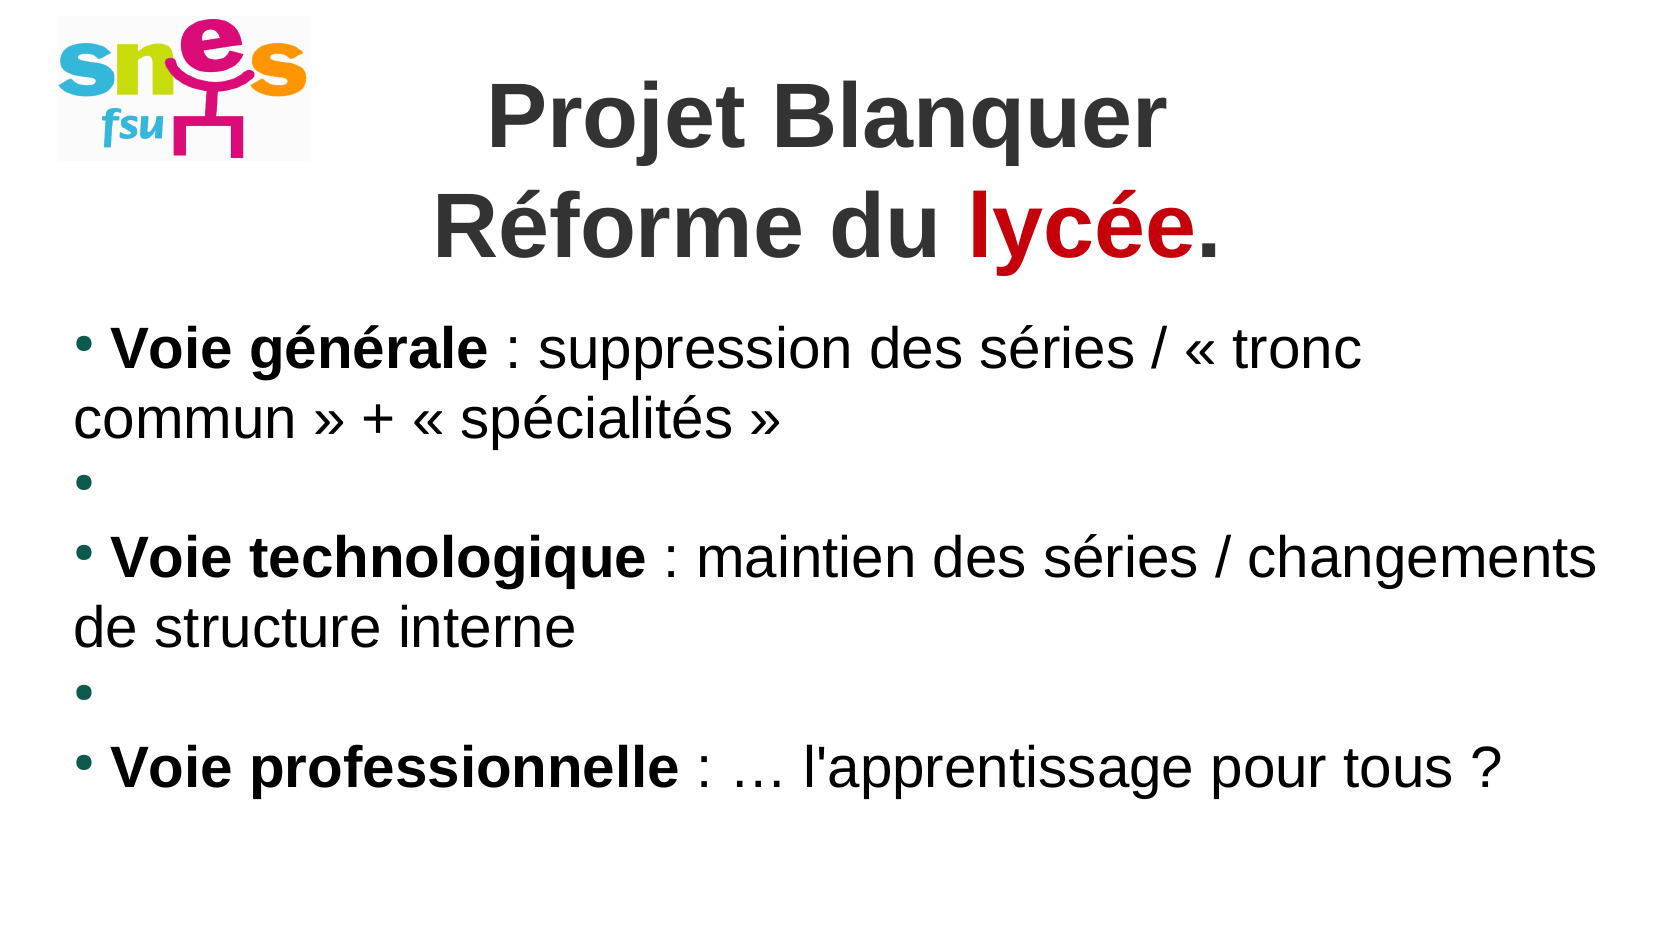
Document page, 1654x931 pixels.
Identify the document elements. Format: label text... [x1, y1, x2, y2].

picture [58, 17, 310, 161]
title Projet Blanquer Réforme du lycée. [121, 56, 1534, 236]
list Voie générale : suppression des séries / « tronc commun » + « spécialités » Voie technologique : maintien des séries / changements de structure interne Voie professionnelle : … l'apprentissage pour tous ? [73, 310, 1605, 928]
